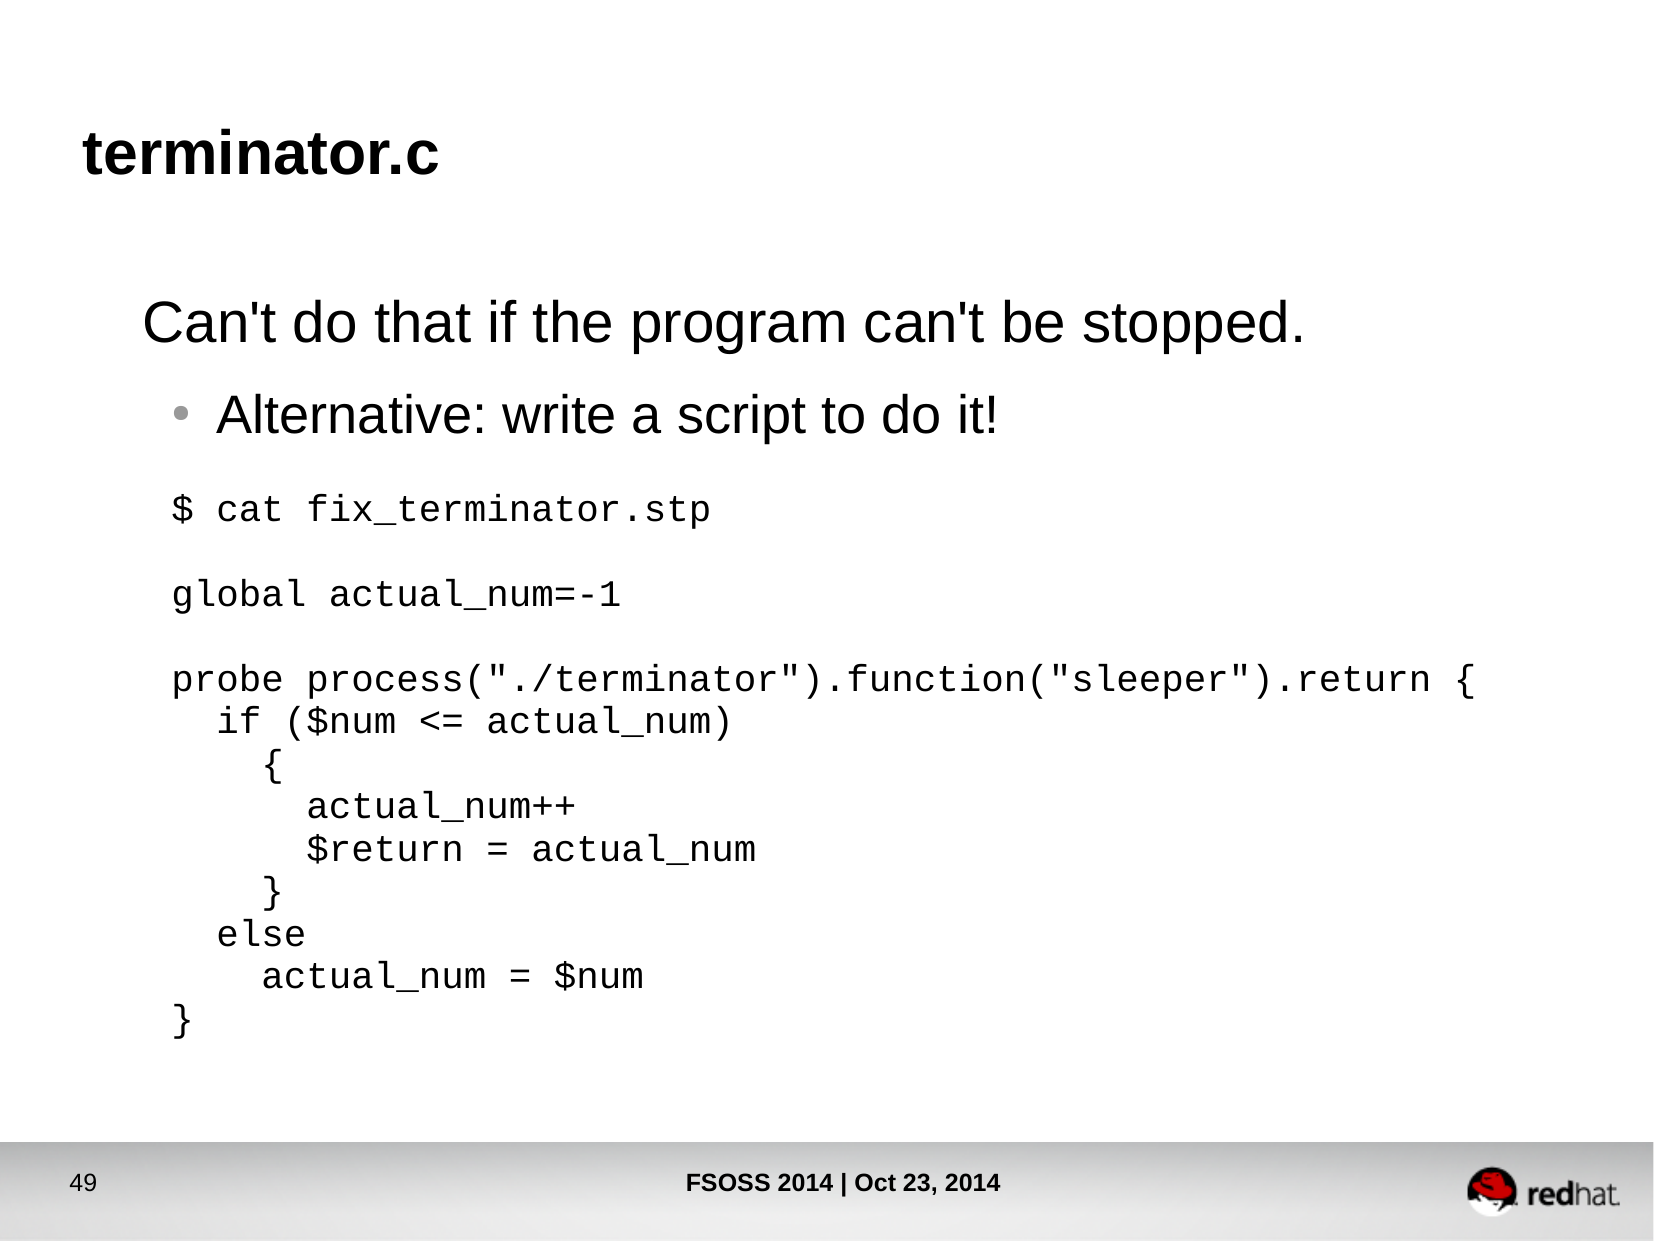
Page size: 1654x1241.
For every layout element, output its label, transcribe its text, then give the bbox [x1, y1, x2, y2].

title terminator.c [82, 49, 1571, 257]
text_box $ cat fix_terminator.stp global actual_num=-1 probe process("./terminator").function("sleeper").return { if ($num <= actual_num) { actual_num++ $return = actual_num } else actual_num = $num } [156, 482, 1510, 1051]
list Can't do that if the program can't be stopped. Alternative: write a script to do it! [82, 290, 1571, 995]
picture [0, 1142, 1654, 1241]
